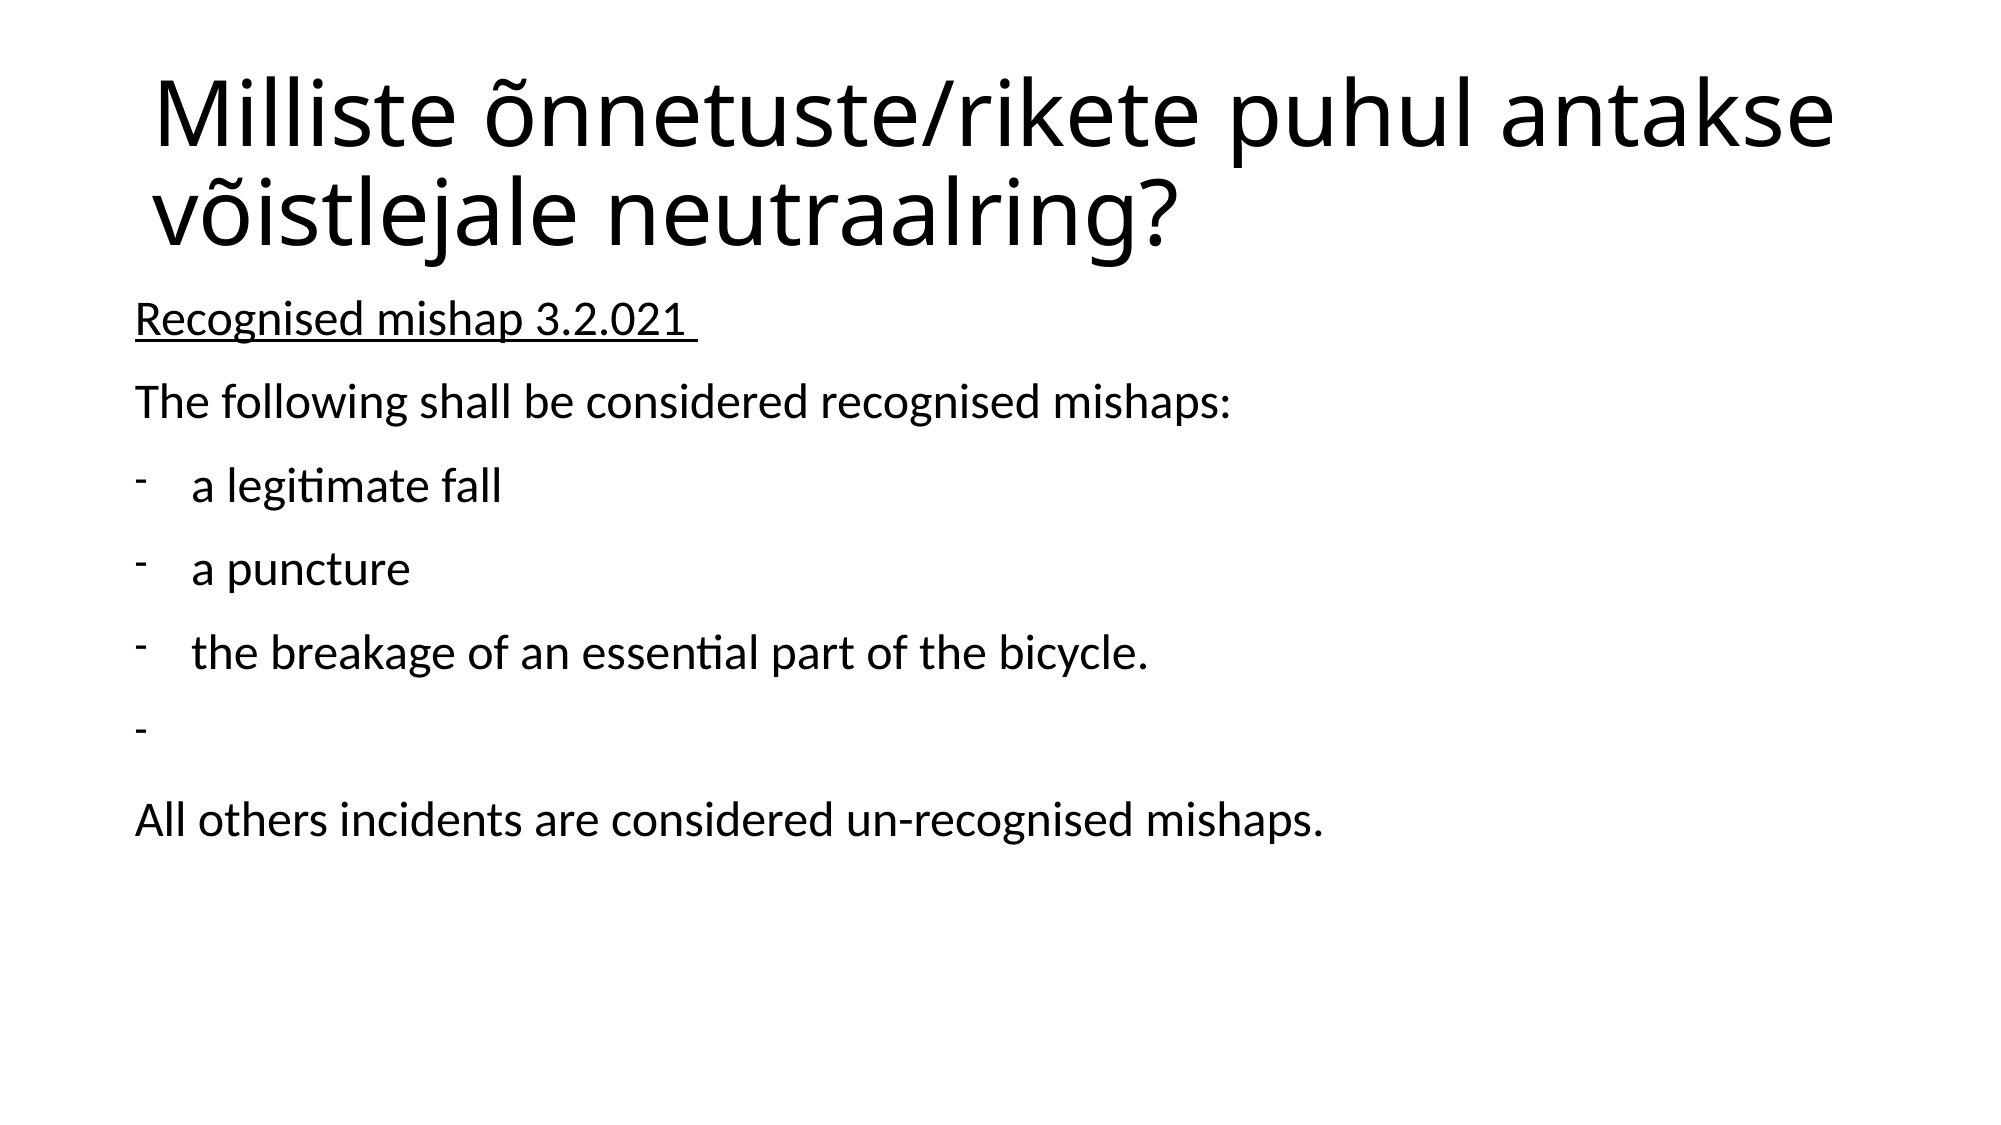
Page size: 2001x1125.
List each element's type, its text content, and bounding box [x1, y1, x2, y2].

title Milliste õnnetuste/rikete puhul antakse võistlejale neutraalring? [137, 59, 1863, 278]
list Recognised mishap 3.2.021 The following shall be considered recognised mishaps: a legitimate fall a puncture the breakage of an essential part of the bicycle. All others incidents are considered un-recognised mishaps. [120, 285, 1845, 999]
